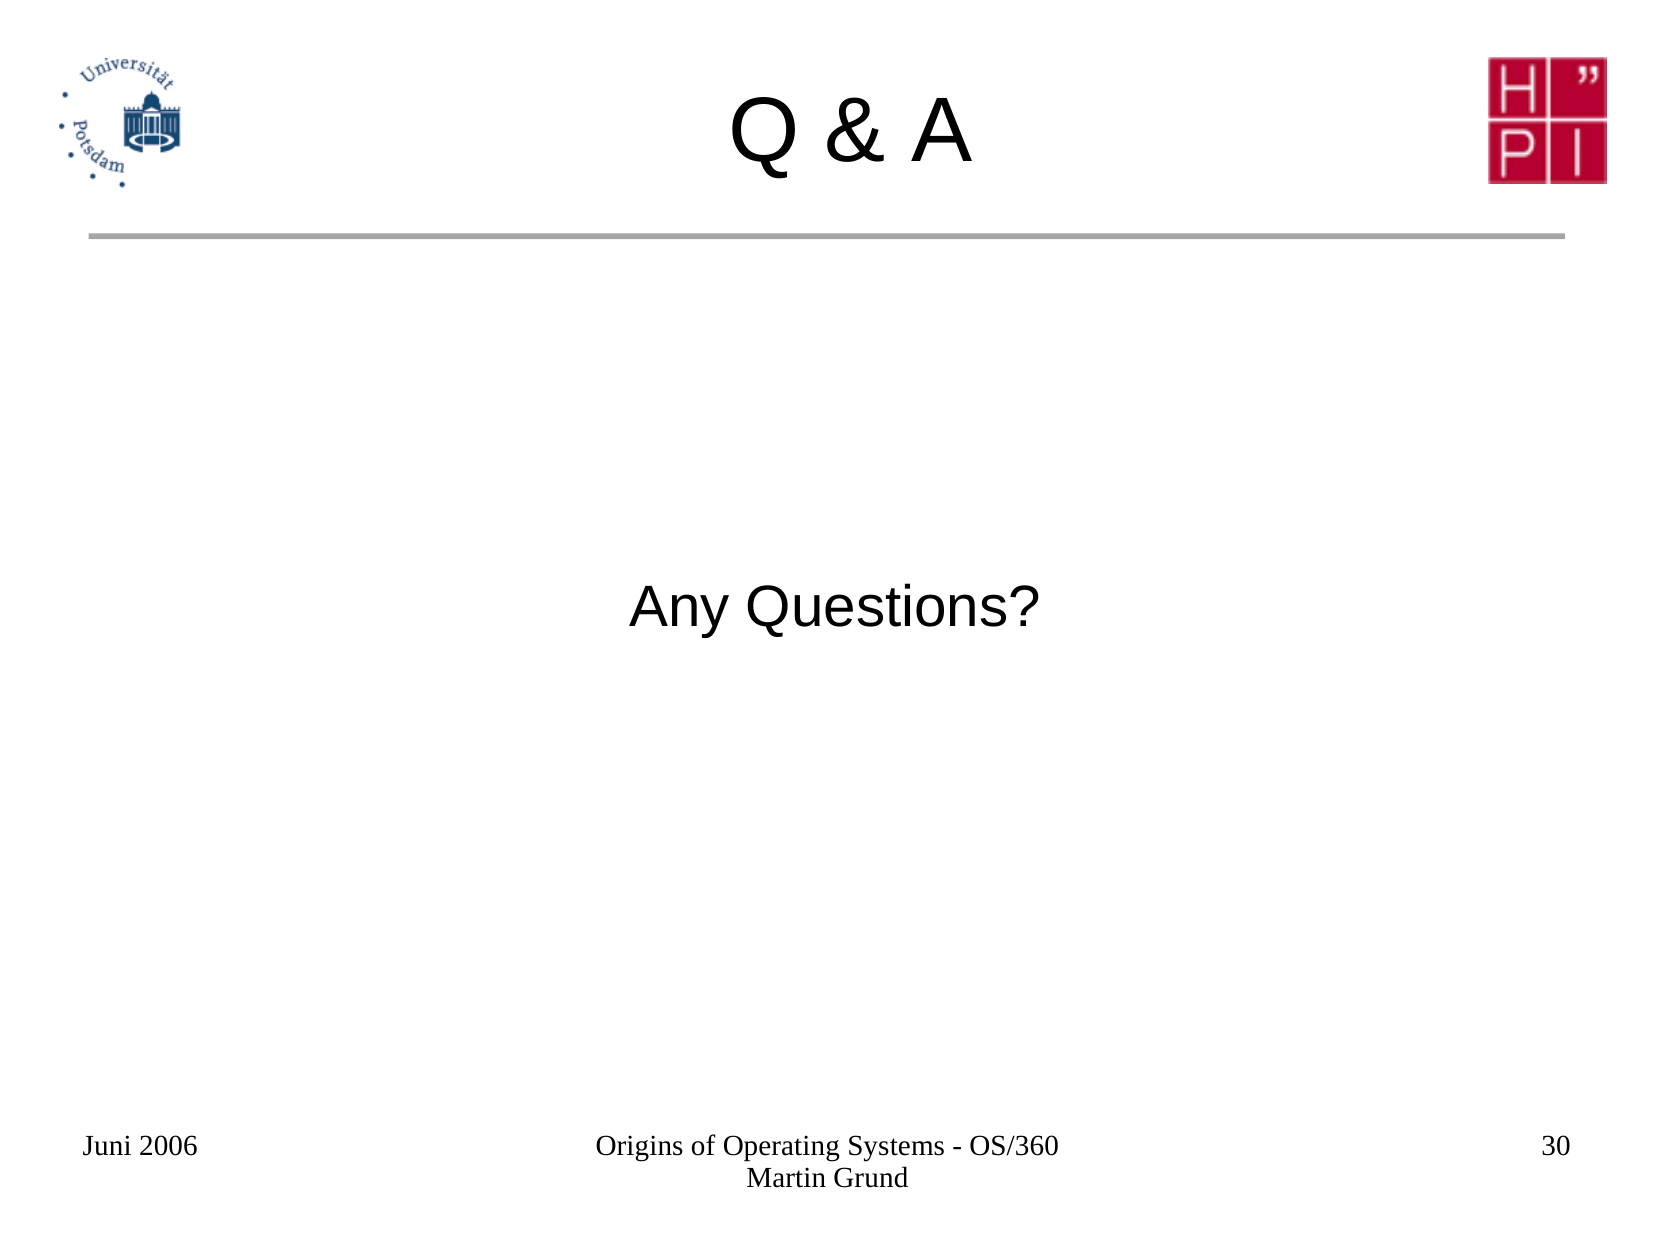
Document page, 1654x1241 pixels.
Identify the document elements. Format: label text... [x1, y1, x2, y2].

list Any Questions? [82, 290, 1571, 1109]
title Q & A [230, 25, 1471, 233]
picture [1488, 57, 1607, 184]
picture [59, 58, 181, 188]
